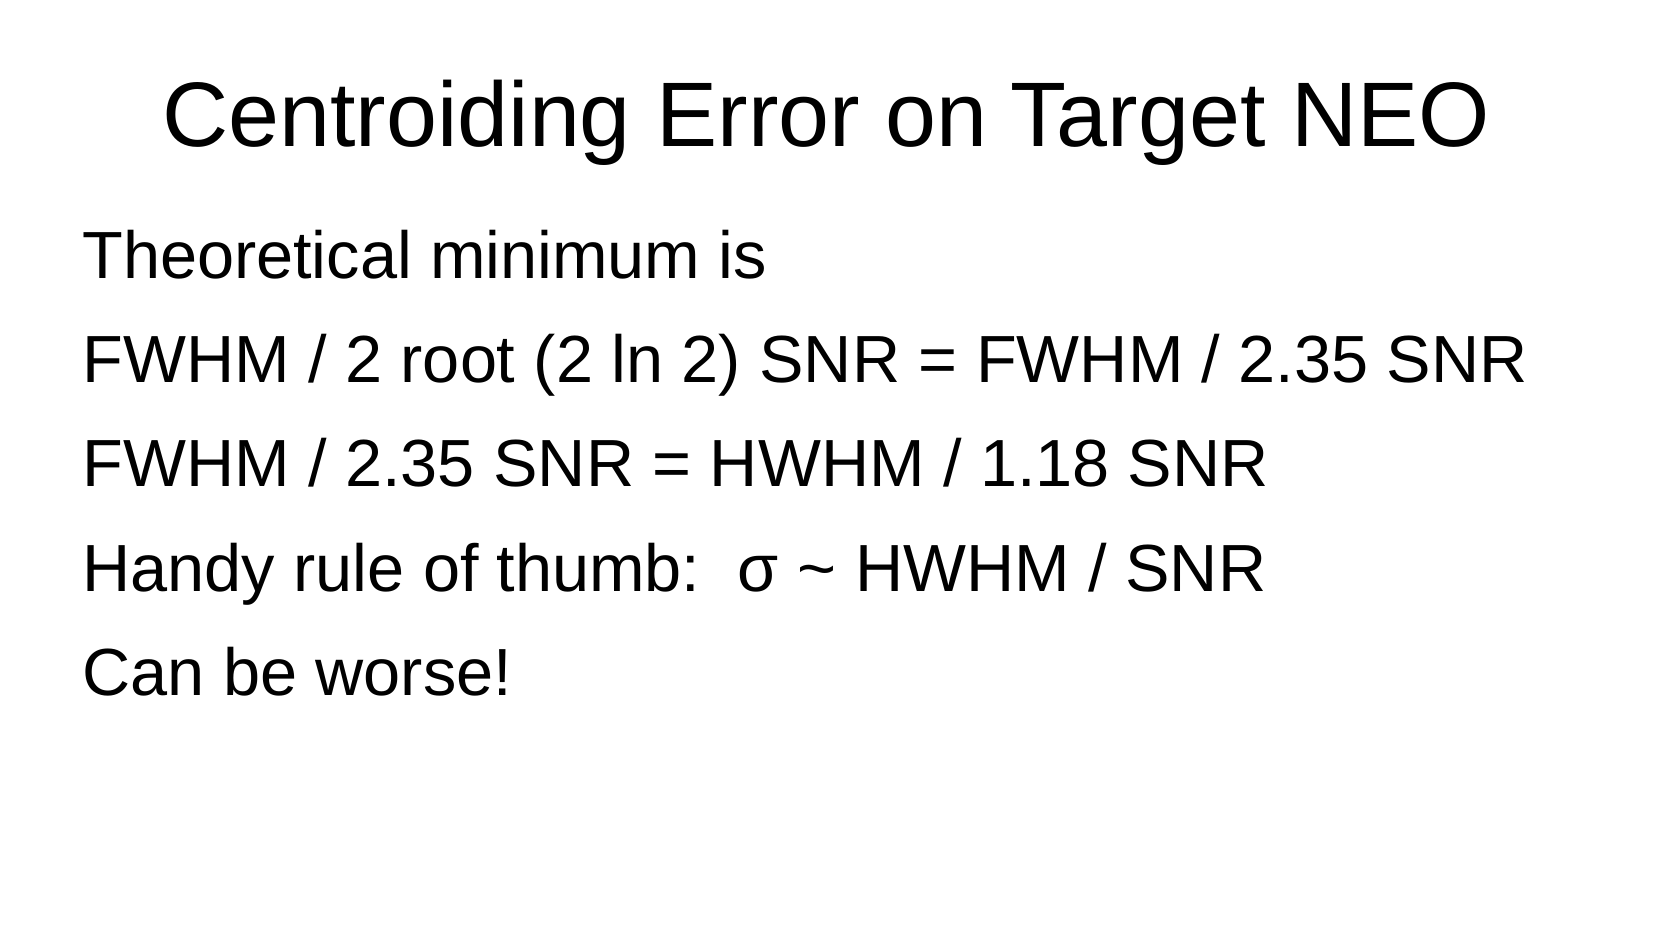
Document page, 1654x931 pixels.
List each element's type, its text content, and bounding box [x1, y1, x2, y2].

title Centroiding Error on Target NEO [82, 37, 1571, 193]
list Theoretical minimum is FWHM / 2 root (2 ln 2) SNR = FWHM / 2.35 SNR FWHM / 2.35 SNR = HWHM / 1.18 SNR Handy rule of thumb: σ ~ HWHM / SNR Can be worse! [82, 217, 1571, 758]
